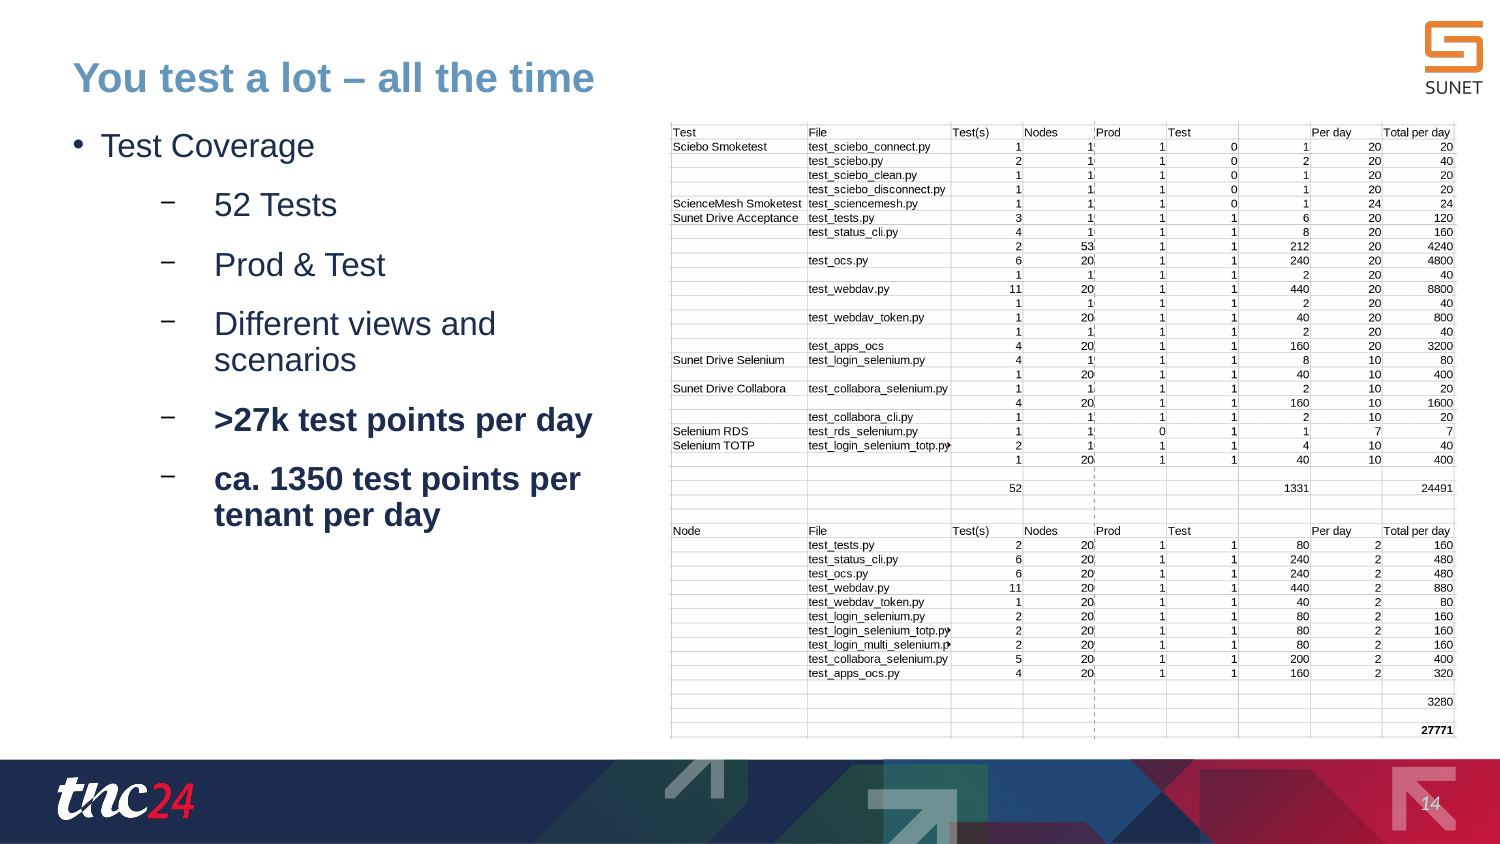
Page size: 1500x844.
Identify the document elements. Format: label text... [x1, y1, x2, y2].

picture [57, 777, 225, 823]
list Test Coverage 52 Tests Prod & Test Different views and scenarios >27k test points per day ca. 1350 test points per tenant per day [57, 120, 638, 713]
picture [669, 122, 1457, 739]
picture [1425, 21, 1483, 94]
title You test a lot – all the time [57, 21, 1442, 136]
